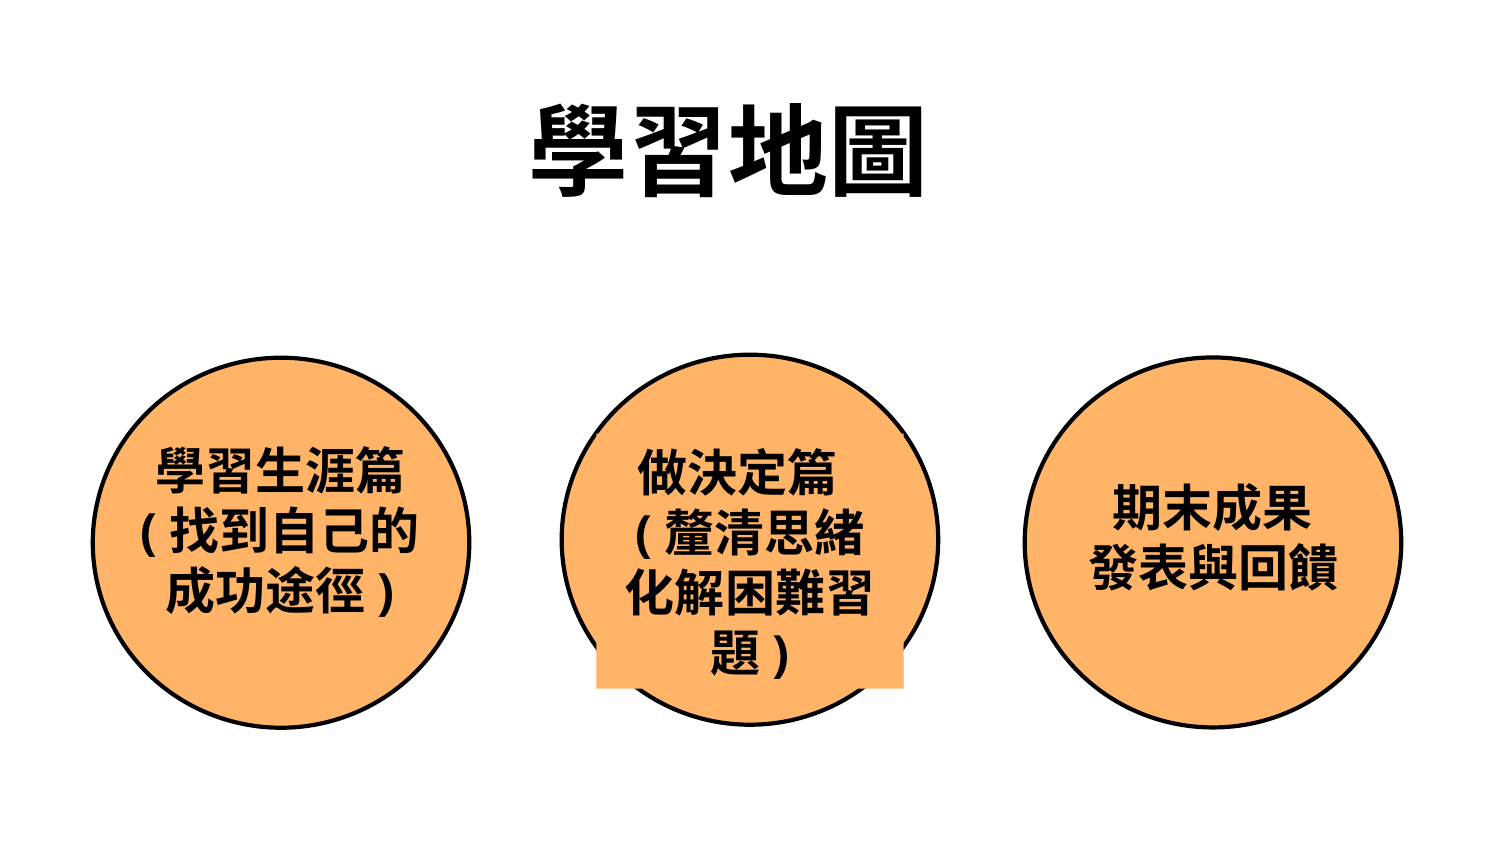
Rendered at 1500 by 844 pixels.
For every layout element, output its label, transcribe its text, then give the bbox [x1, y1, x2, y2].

text_box [92, 357, 470, 728]
text_box 做決定篇 (釐清思緒化解困難習題) [596, 433, 904, 689]
text_box 學習地圖 [513, 81, 944, 216]
text_box [1024, 357, 1402, 728]
text_box [561, 354, 939, 647]
text_box [638, 689, 862, 725]
text_box 學習生涯篇 (找到自己的 成功途徑) [136, 434, 425, 624]
text_box 期末成果 發表與回饋 [1083, 471, 1343, 601]
